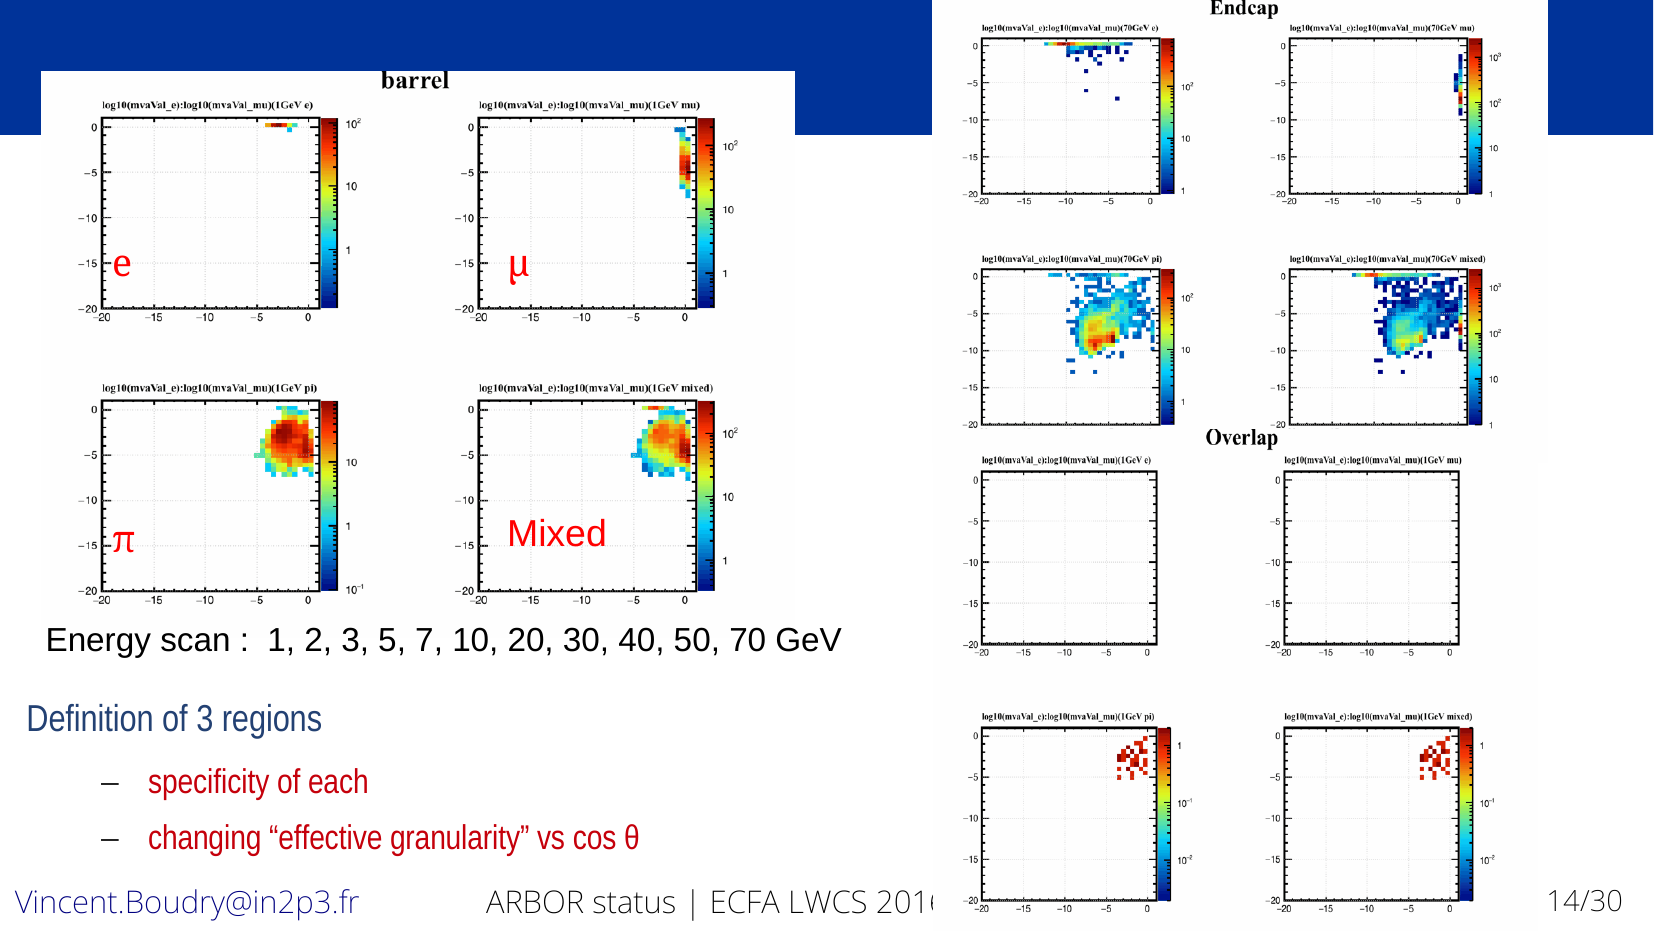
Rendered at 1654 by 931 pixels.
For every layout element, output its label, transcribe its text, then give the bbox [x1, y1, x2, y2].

text_box μ [492, 229, 546, 308]
picture [932, 0, 1548, 931]
picture [41, 71, 795, 613]
text_box Energy scan : 1, 2, 3, 5, 7, 10, 20, 30, 40, 50, 70 GeV [30, 613, 859, 667]
list Definition of 3 regions specificity of each changing “effective granularity” vs cos θ [26, 696, 810, 885]
text_box Mixed [492, 505, 628, 604]
text_box e [97, 229, 143, 308]
text_box π [97, 505, 151, 583]
